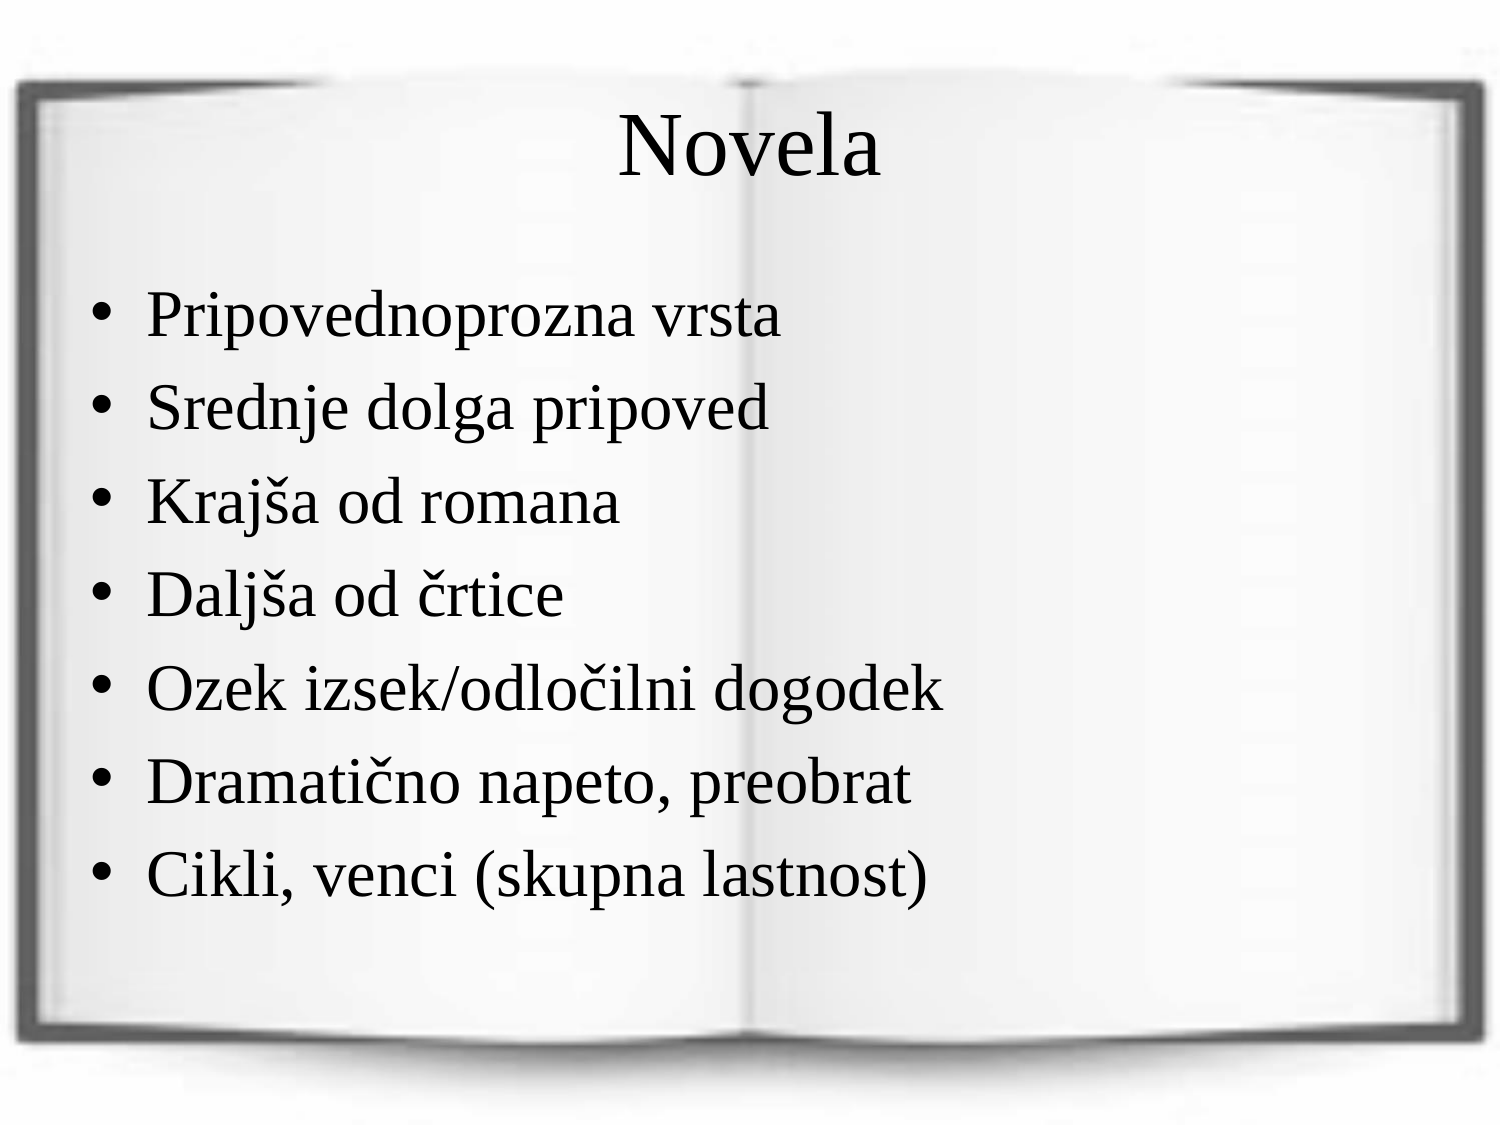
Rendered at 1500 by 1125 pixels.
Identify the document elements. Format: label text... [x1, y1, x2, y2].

title Novela [75, 45, 1425, 233]
list Pripovednoprozna vrsta Srednje dolga pripoved Krajša od romana Daljša od črtice Ozek izsek/odločilni dogodek Dramatično napeto, preobrat Cikli, venci (skupna lastnost) [75, 262, 1425, 1005]
picture [0, 0, 1500, 1125]
